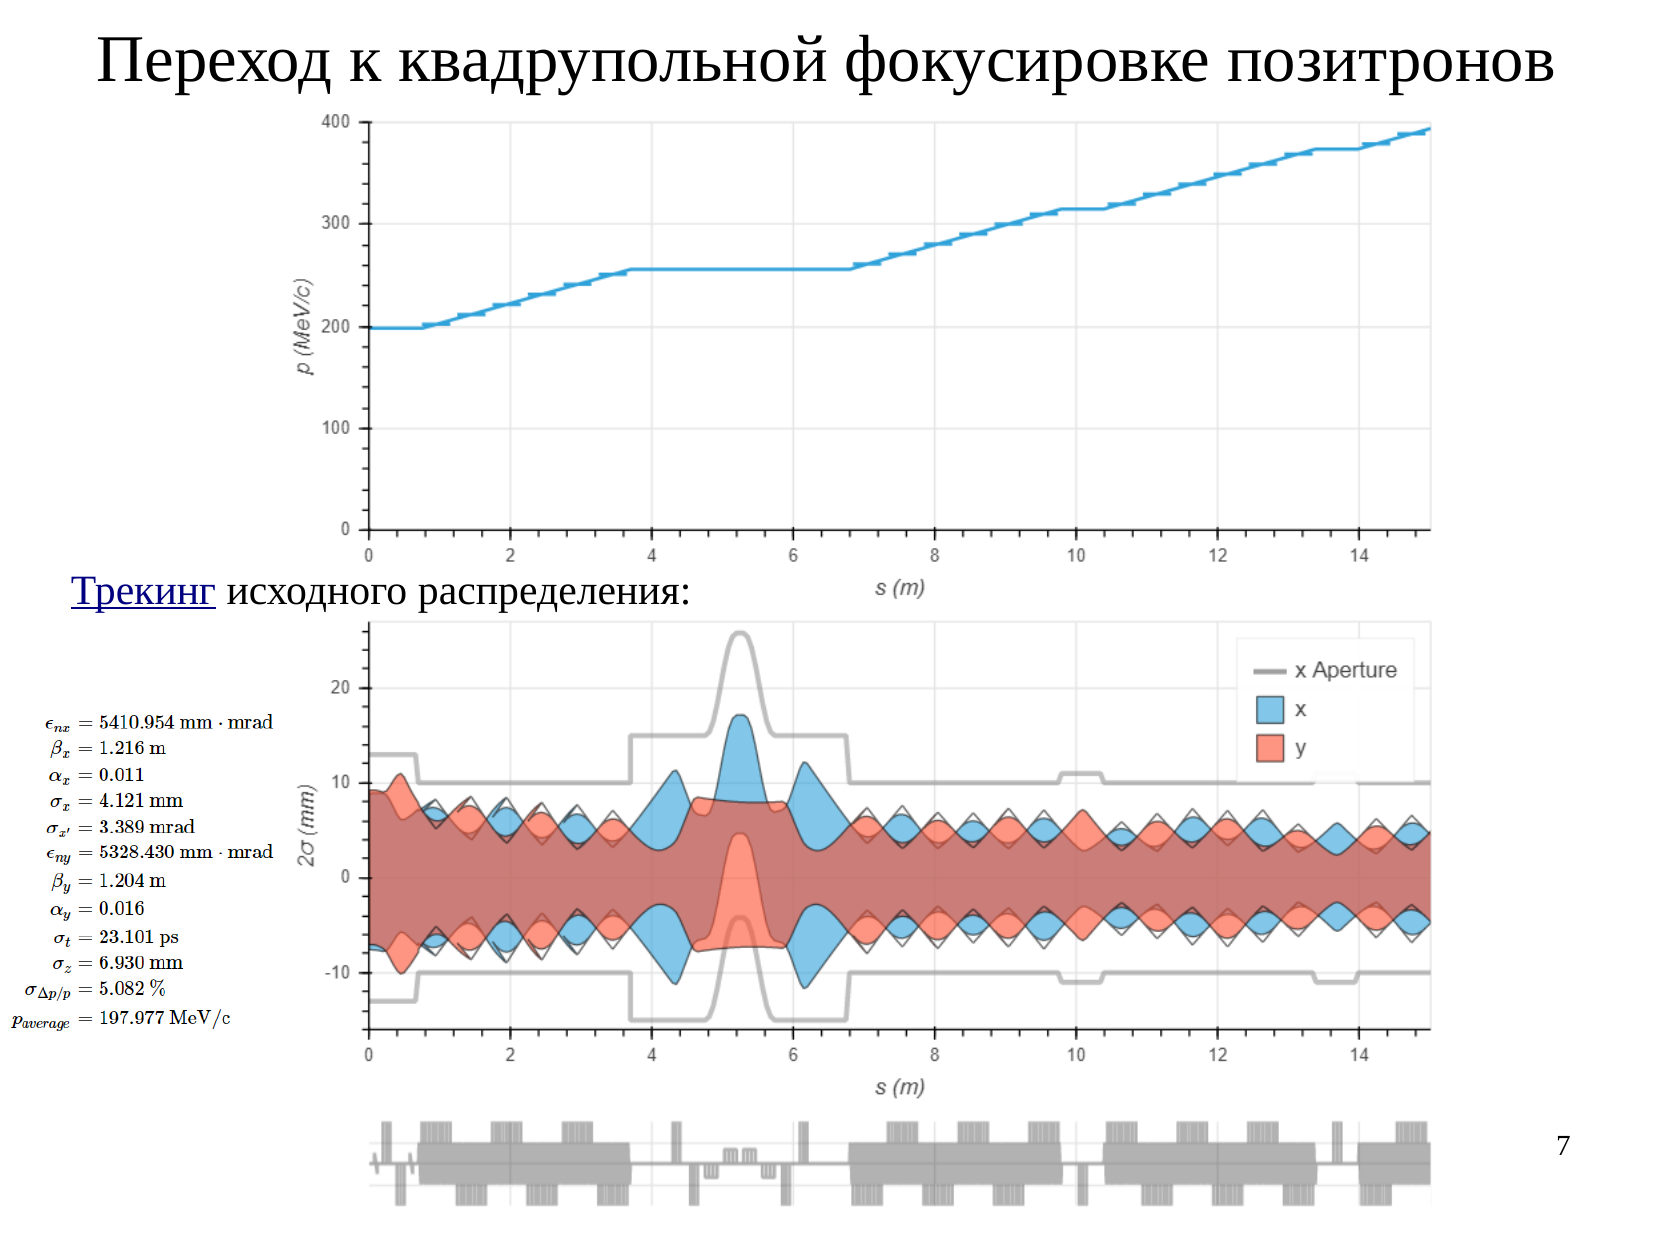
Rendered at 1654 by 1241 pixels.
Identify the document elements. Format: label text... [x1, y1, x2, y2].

picture [3, 113, 1444, 1217]
title Переход к квадрупольной фокусировке позитронов [82, 11, 1571, 107]
title Трекинг исходного распределения: [70, 543, 745, 638]
